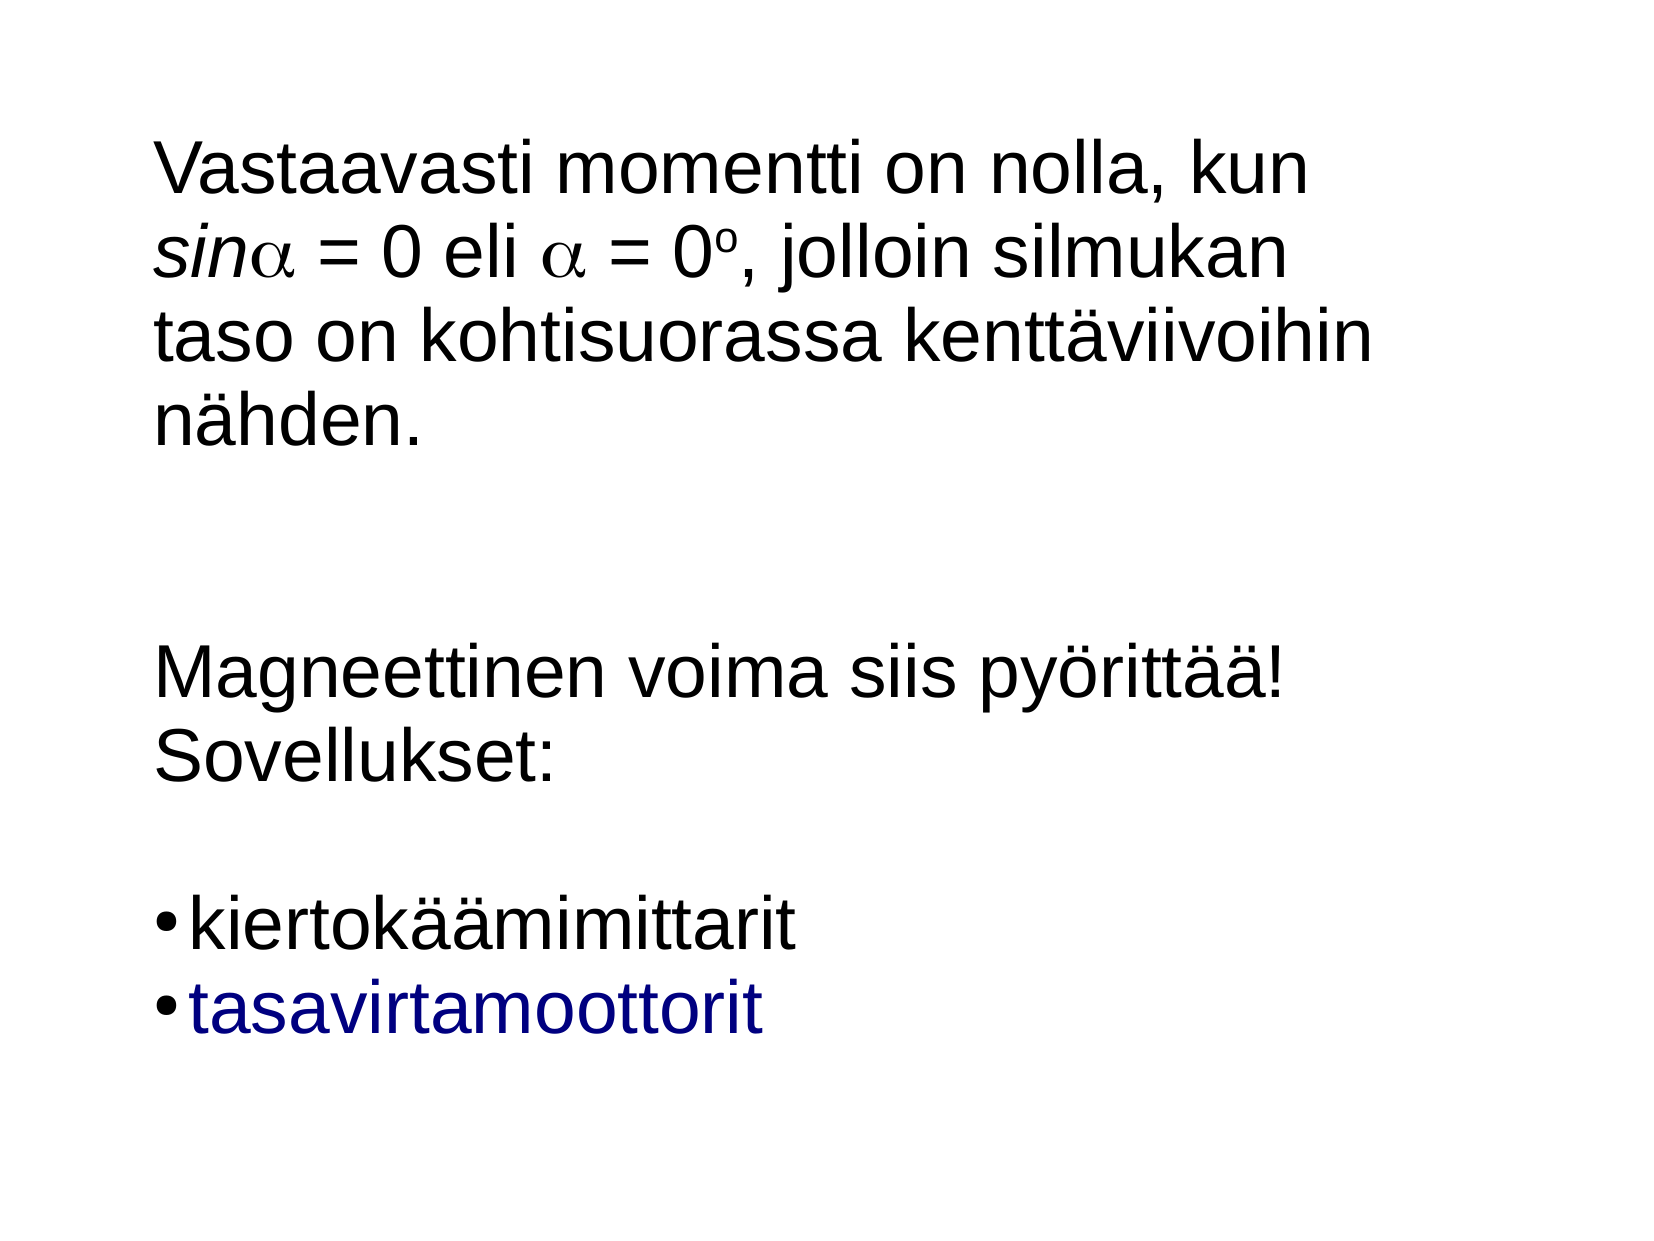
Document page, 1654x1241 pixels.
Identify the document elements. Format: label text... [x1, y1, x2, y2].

text_box Vastaavasti momentti on nolla, kun sina = 0 eli a = 0o, jolloin silmukan taso on kohtisuorassa kenttäviivoihin nähden. Magneettinen voima siis pyörittää!Sovellukset: kiertokäämimittarit tasavirtamoottorit [138, 118, 1453, 1149]
